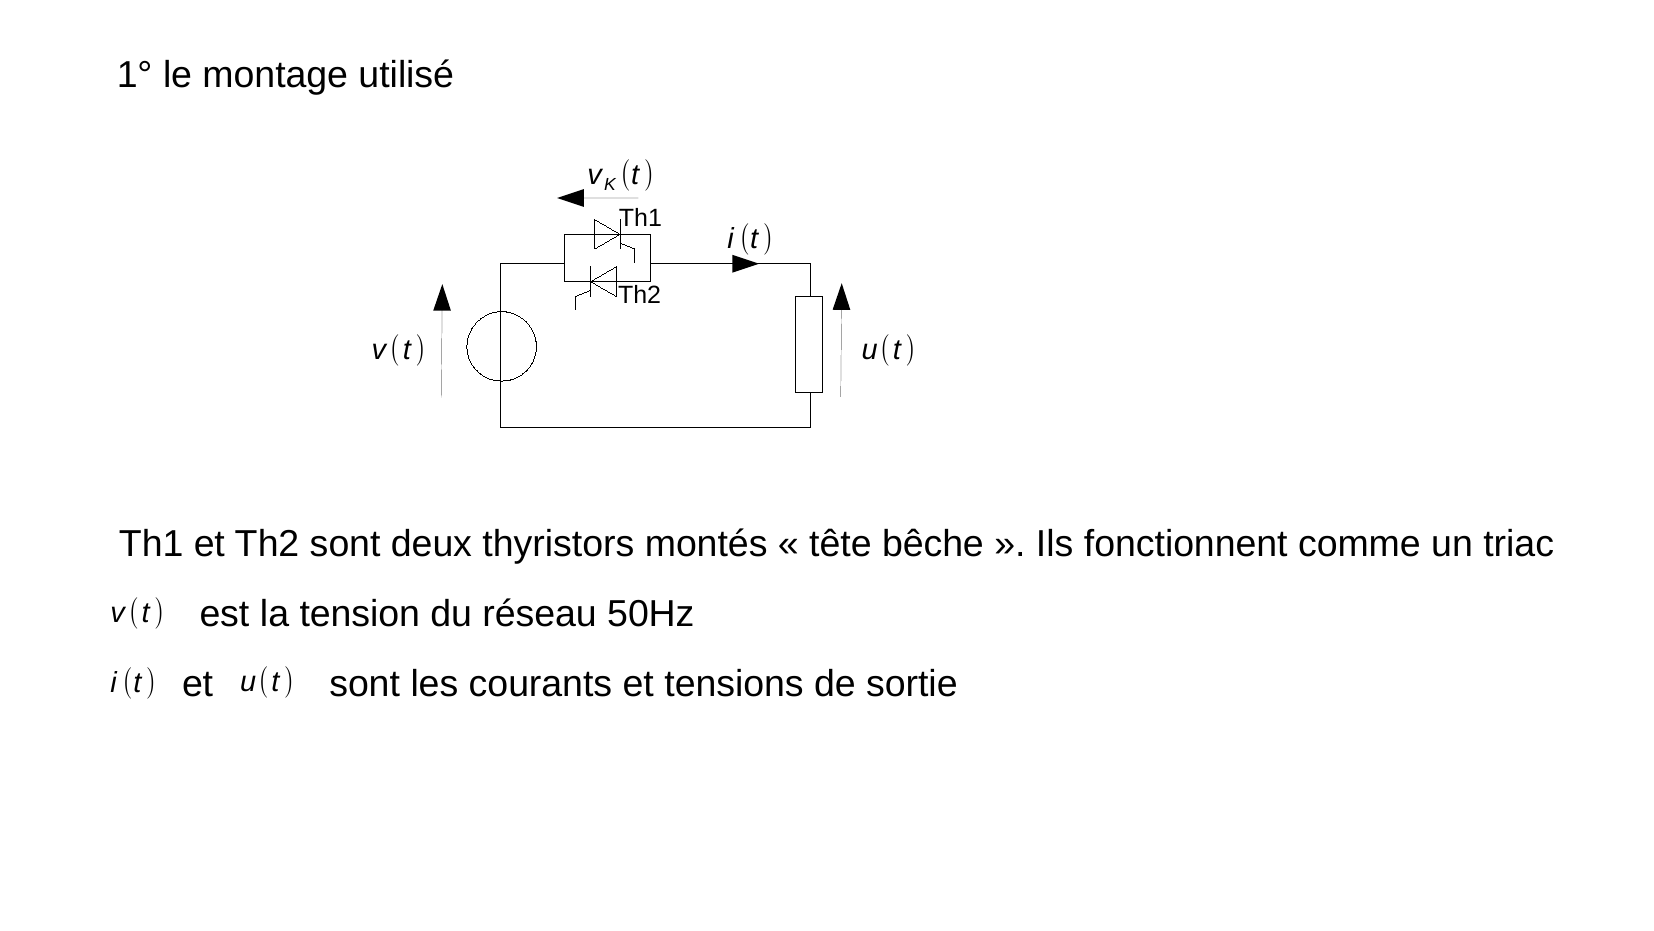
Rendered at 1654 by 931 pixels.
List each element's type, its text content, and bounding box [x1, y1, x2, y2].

chart [233, 664, 299, 700]
text_box 1° le montage utilisé [102, 45, 470, 103]
text_box est la tension du réseau 50Hz [184, 584, 710, 642]
chart [855, 332, 921, 368]
chart [721, 221, 779, 257]
chart [104, 665, 162, 701]
text_box Th2 [603, 273, 677, 317]
text_box Th1 [604, 196, 678, 240]
text_box Th1 et Th2 sont deux thyristors montés « tête bêche ». Ils fonctionnent comme un triac [104, 514, 1570, 572]
chart [581, 157, 660, 195]
text_box et [167, 654, 229, 712]
text_box sont les courants et tensions de sortie [314, 654, 973, 712]
chart [104, 595, 169, 631]
chart [365, 332, 431, 368]
text_box [500, 234, 823, 428]
